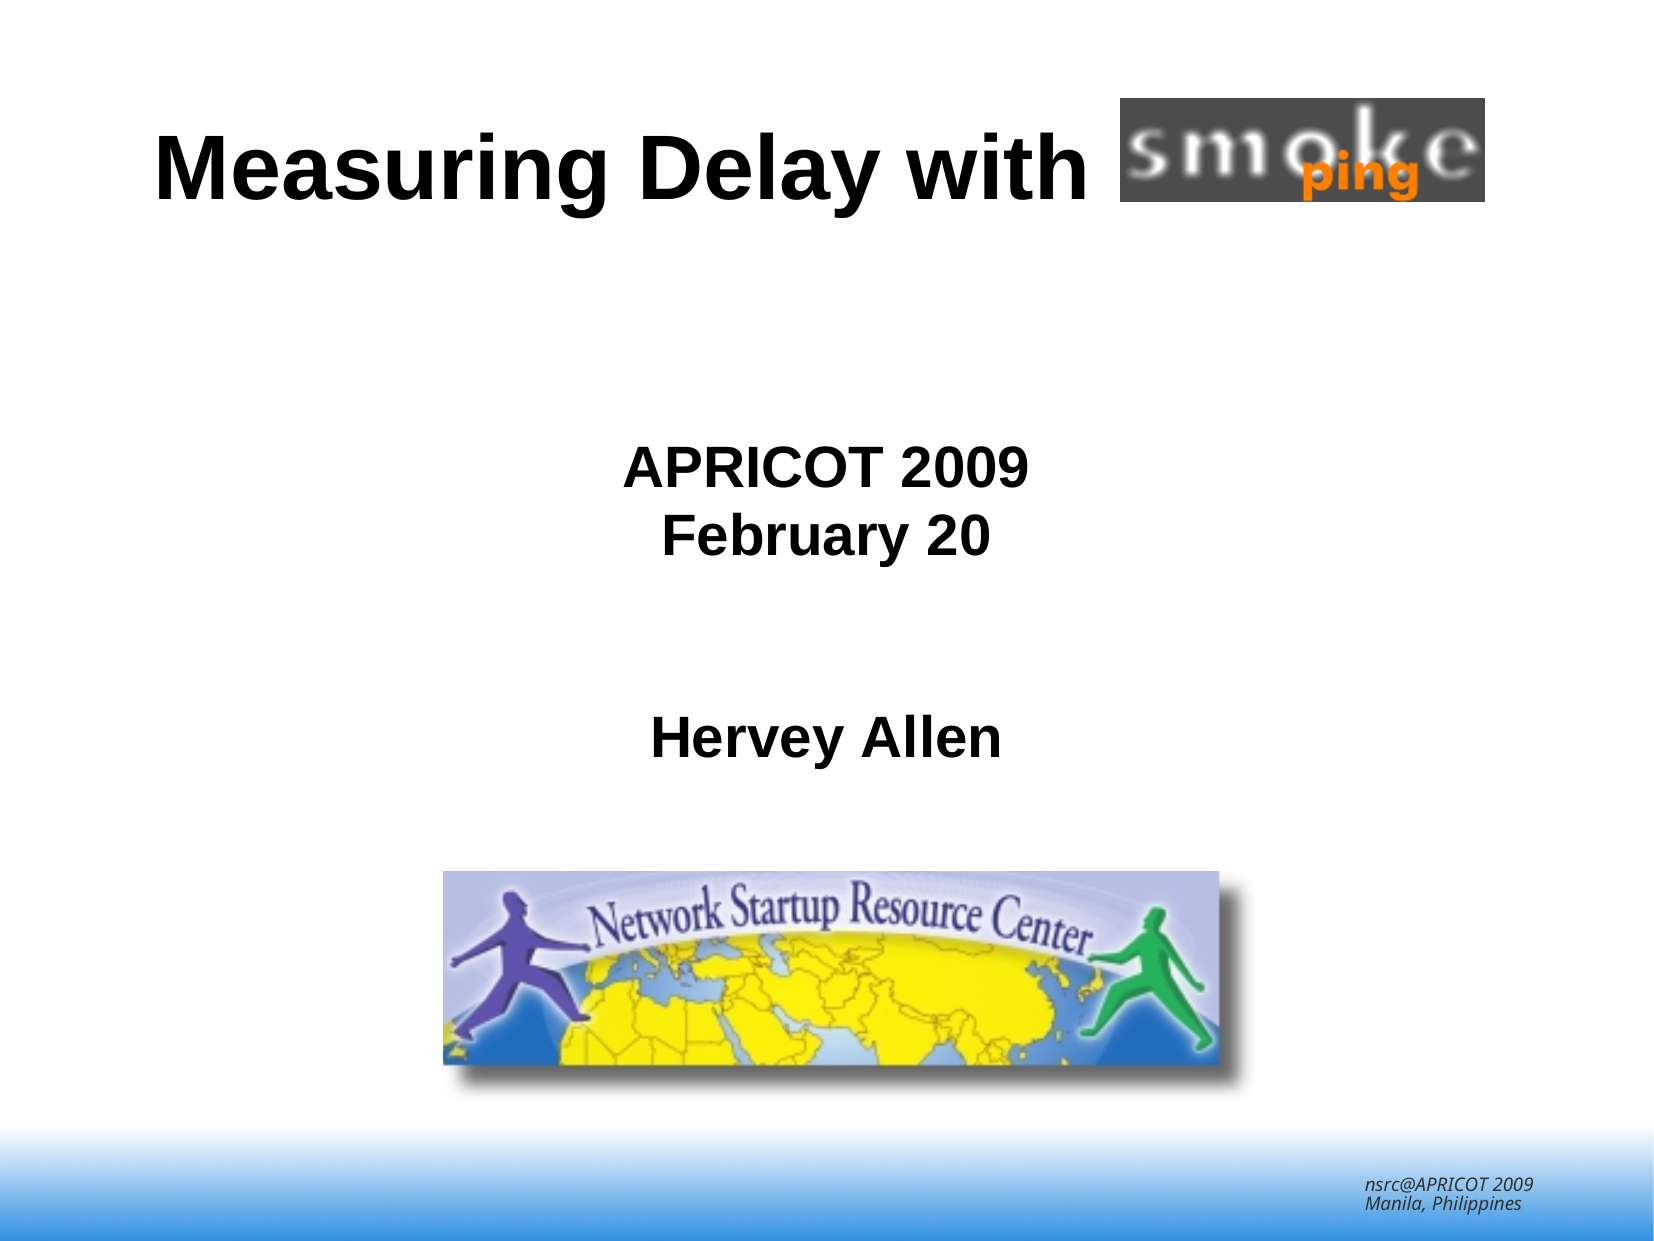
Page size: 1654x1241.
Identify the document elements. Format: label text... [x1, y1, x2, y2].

subtitle [82, 290, 1571, 1109]
picture [1120, 98, 1485, 202]
picture [0, 1124, 1654, 1241]
title Measuring Delay with APRICOT 2009 February 20 Hervey Allen [82, 38, 1571, 290]
picture [443, 871, 1254, 1100]
